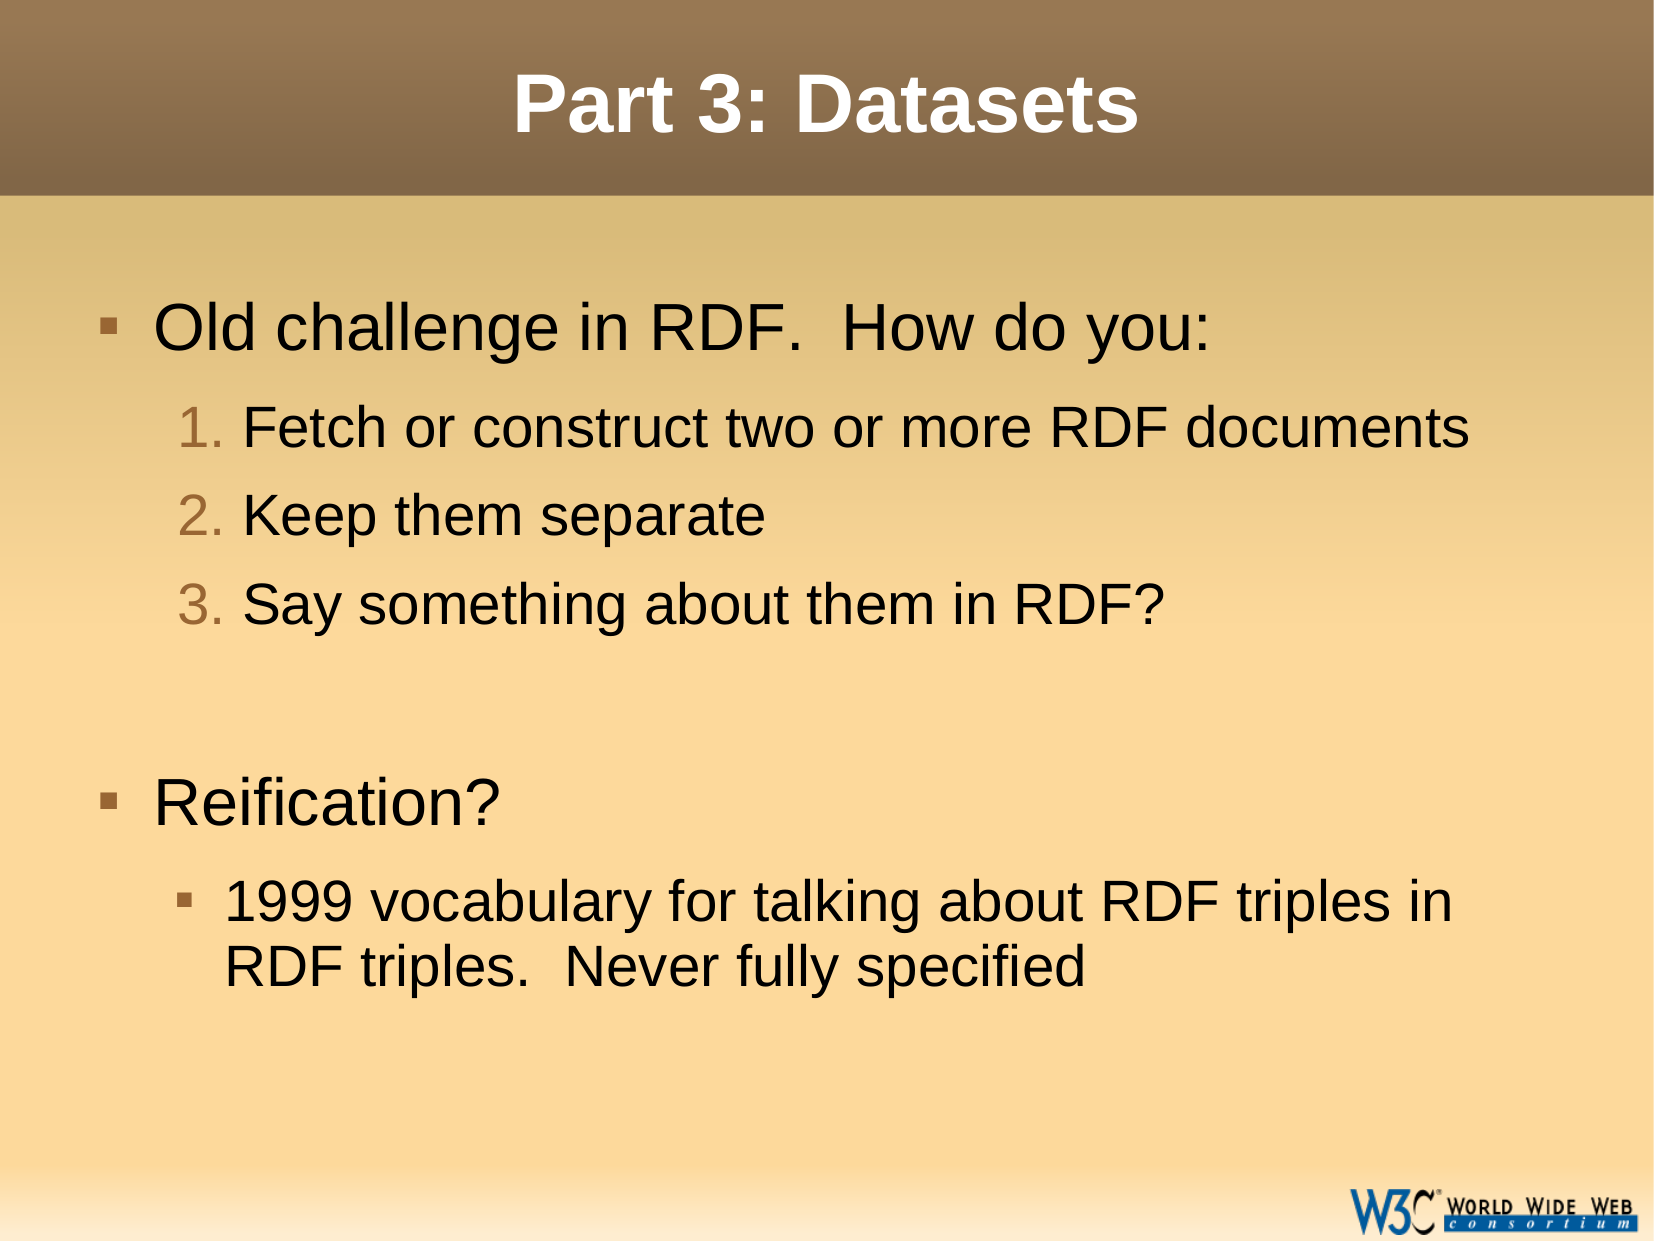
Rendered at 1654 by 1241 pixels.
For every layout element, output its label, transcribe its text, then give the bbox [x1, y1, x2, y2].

title Part 3: Datasets [0, 0, 1654, 208]
picture [0, 208, 1654, 1241]
list Old challenge in RDF. How do you: Fetch or construct two or more RDF documents Keep them separate Say something about them in RDF? Reification? 1999 vocabulary for talking about RDF triples in RDF triples. Never fully specified [82, 290, 1571, 1109]
